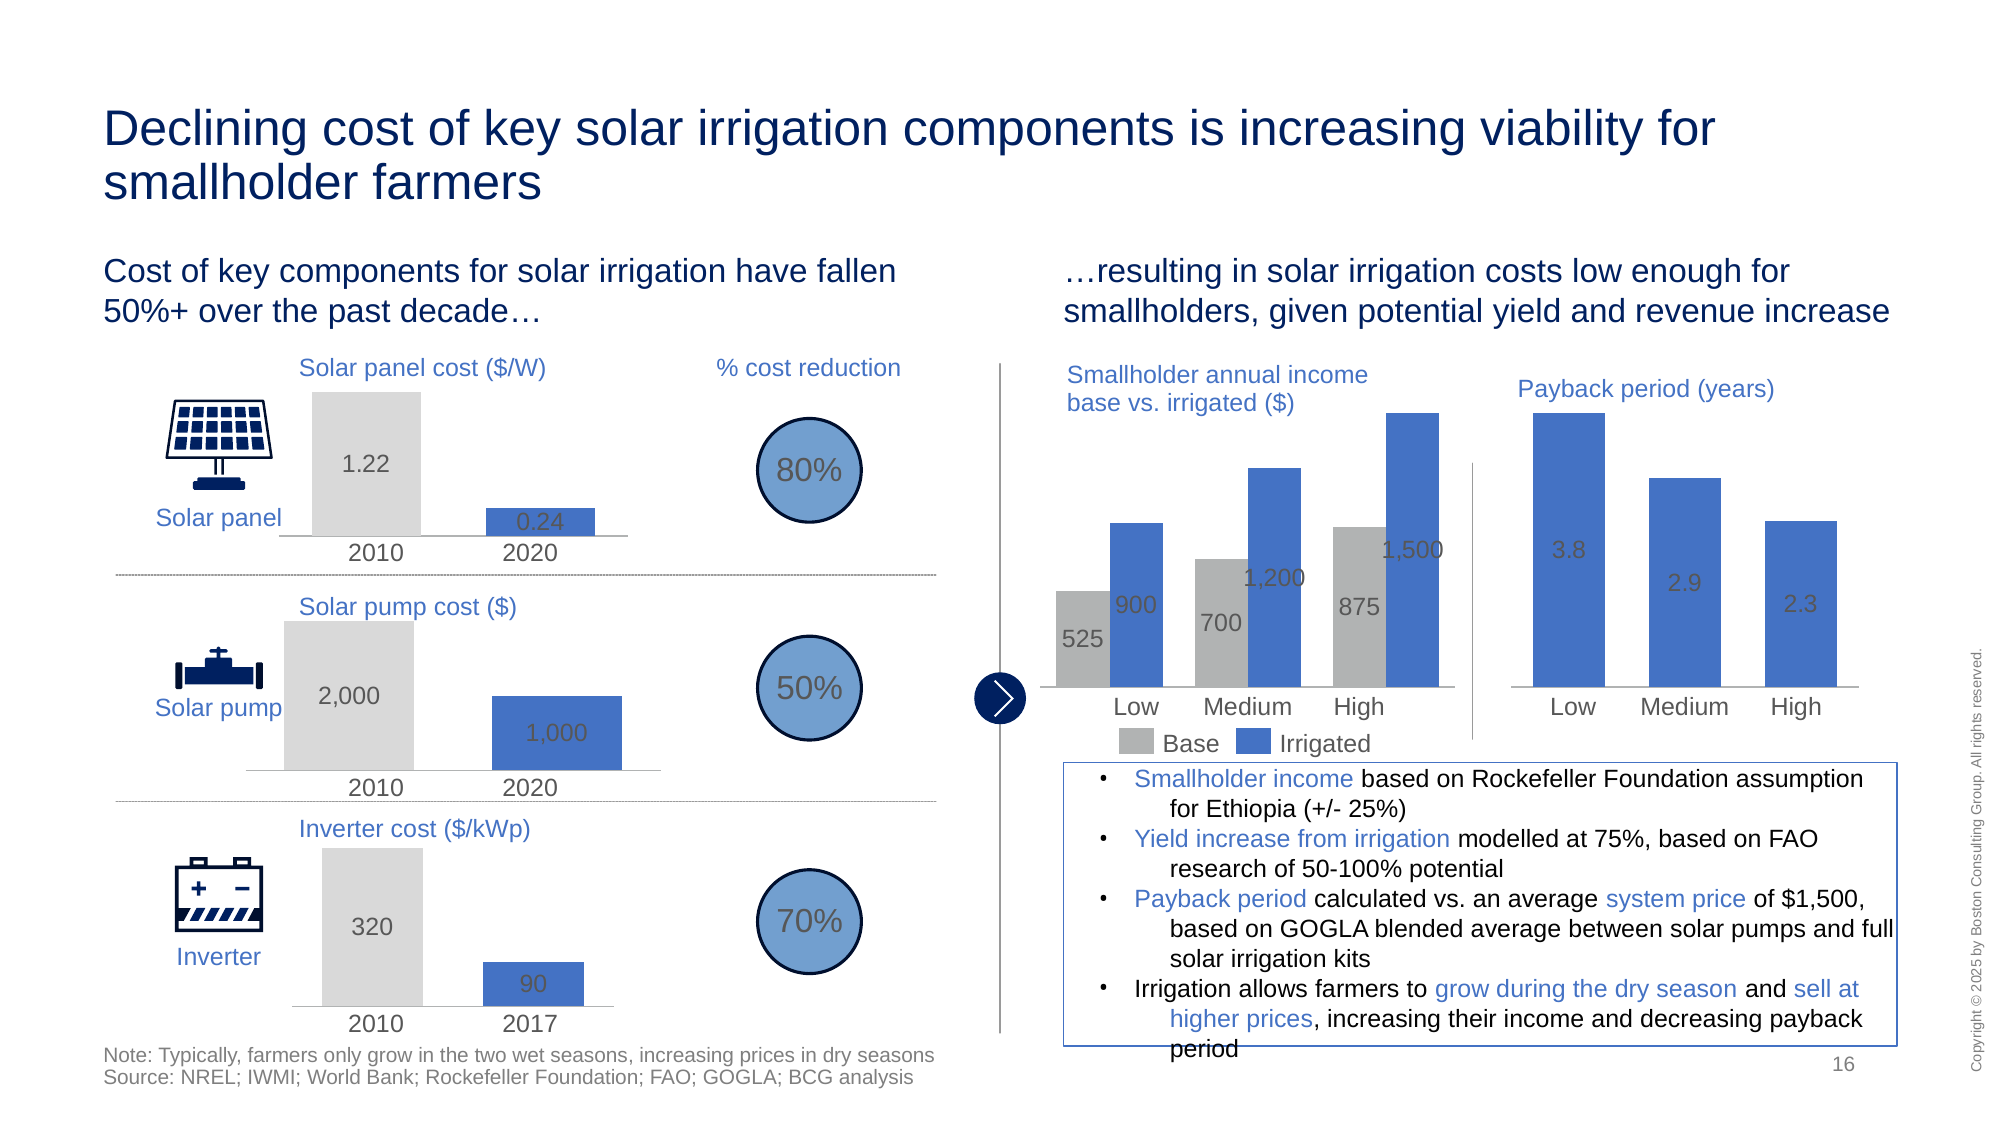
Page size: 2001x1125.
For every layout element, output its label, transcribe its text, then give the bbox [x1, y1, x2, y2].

text_box Solar pump [154, 694, 284, 723]
text_box Solar pump cost ($) [298, 593, 519, 621]
text_box 2020 [502, 534, 559, 567]
text_box 70% [757, 869, 862, 974]
text_box 2010 [347, 768, 405, 801]
text_box [192, 477, 246, 490]
text_box 50% [757, 636, 862, 741]
text_box Low [1112, 688, 1160, 721]
text_box High [1770, 688, 1823, 721]
title Declining cost of key solar irrigation components is increasing viability for smallholder farmers [103, 102, 1897, 212]
text_box Inverter cost ($/kWp) [298, 815, 534, 844]
text_box 2010 [347, 1004, 405, 1038]
text_box 2010 [347, 534, 405, 567]
chart [285, 844, 621, 1010]
text_box [184, 646, 236, 685]
text_box Inverter [176, 943, 262, 972]
text_box Base [1163, 724, 1219, 758]
text_box Smallholder annual income base vs. irrigated ($) [1066, 362, 1409, 417]
text_box % cost reduction [716, 355, 903, 383]
text_box Note: Typically, farmers only grow in the two wet seasons, increasing prices in dry seasons Source: NREL; IWMI; World Bank; Rockefeller Foundation; FAO; GOGLA; BCG analysis [103, 1044, 1585, 1089]
text_box [175, 662, 183, 690]
text_box Solar panel cost ($/W) [298, 355, 549, 383]
text_box 80% [757, 418, 862, 523]
text_box Irrigated [1280, 724, 1371, 758]
text_box …resulting in solar irrigation costs low enough for smallholders, given potential yield and revenue increase [1063, 225, 1897, 329]
text_box Solar panel [155, 504, 283, 532]
chart [236, 618, 670, 774]
text_box [1236, 728, 1271, 754]
text_box [1119, 728, 1154, 754]
text_box Medium [1203, 688, 1293, 721]
text_box 2017 [502, 1004, 559, 1038]
text_box Smallholder income based on Rockefeller Foundation assumption for Ethiopia (+/- 25%) Yield increase from irrigation modelled at 75%, based on FAO research of 50-100% potential Payback period calculated vs. an average system price of $1,500, based on GOGLA blended average between solar pumps and full solar irrigation kits Irrigation allows farmers to grow during the dry season and sell at higher prices, increasing their income and decreasing payback period [1063, 762, 1897, 1047]
chart [1031, 407, 1465, 693]
text_box [174, 857, 264, 933]
text_box Cost of key components for solar irrigation have fallen 50%+ over the past decade… [103, 225, 923, 329]
text_box [165, 399, 271, 475]
chart [1503, 407, 1866, 693]
text_box Payback period (years) [1517, 375, 1777, 404]
text_box Medium [1640, 688, 1730, 721]
chart [271, 389, 635, 539]
text_box 2020 [502, 768, 559, 801]
text_box Low [1549, 688, 1597, 721]
text_box High [1333, 688, 1386, 721]
text_box [975, 673, 1026, 724]
